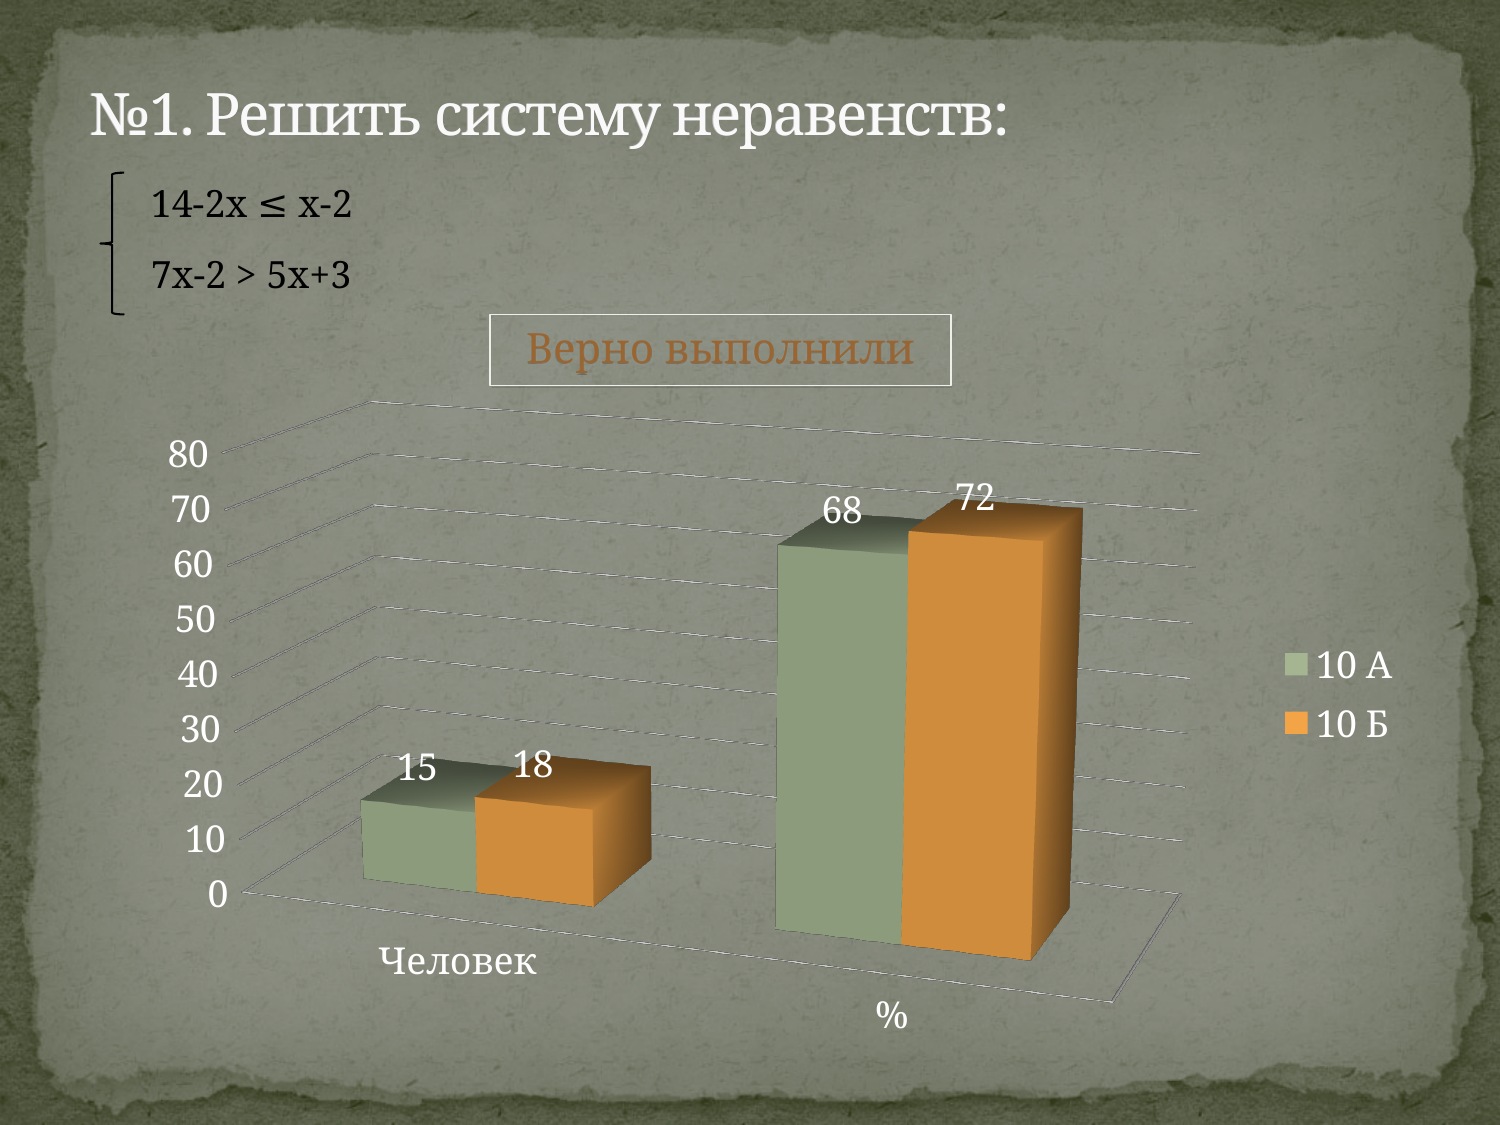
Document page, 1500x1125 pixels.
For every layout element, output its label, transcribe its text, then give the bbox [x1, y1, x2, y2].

chart [67, 354, 1418, 1040]
title №1. Решить систему неравенств: [75, 24, 1426, 225]
picture [0, 0, 1500, 1125]
text_box 7x-2 > 5x+3 [135, 243, 668, 304]
text_box Верно выполнили [490, 314, 951, 386]
text_box 14-2x ≤ x-2 [135, 172, 668, 233]
